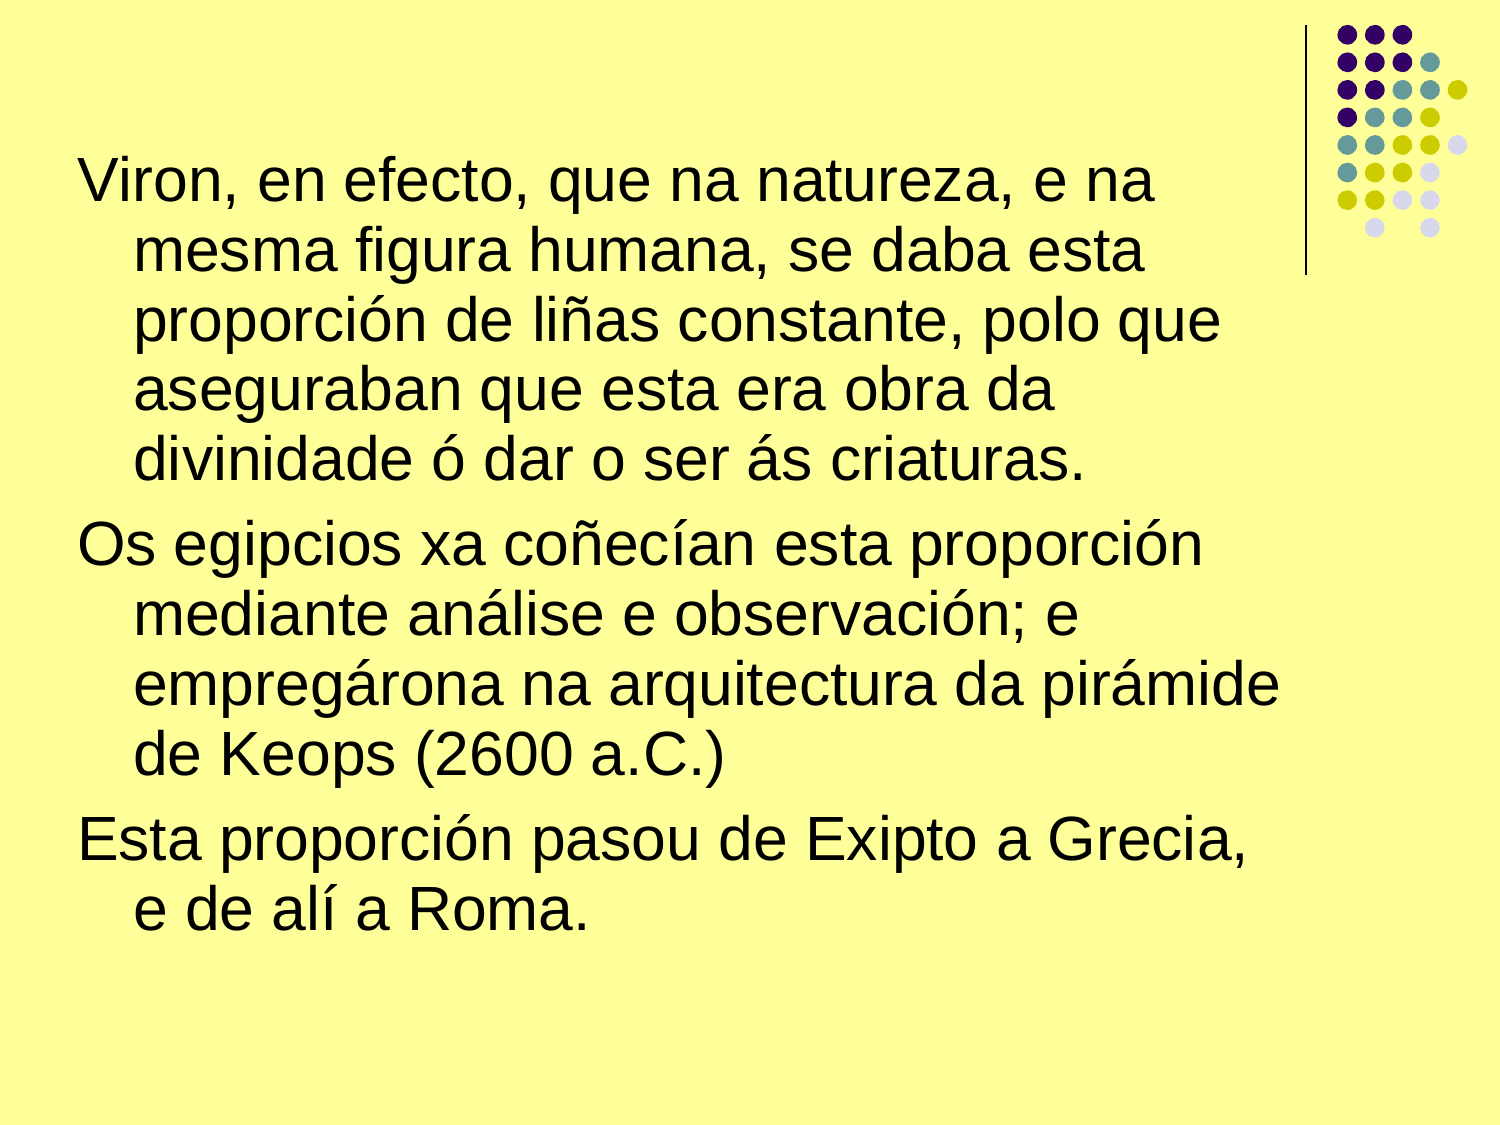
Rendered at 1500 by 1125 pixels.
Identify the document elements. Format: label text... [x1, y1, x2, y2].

list Viron, en efecto, que na natureza, e na mesma figura humana, se daba esta proporción de liñas constante, polo que aseguraban que esta era obra da divinidade ó dar o ser ás criaturas. Os egipcios xa coñecían esta proporción mediante análise e observación; e empregárona na arquitectura da pirámide de Keops (2600 a.C.) Esta proporción pasou de Exipto a Grecia, e de alí a Roma. [62, 137, 1313, 1119]
